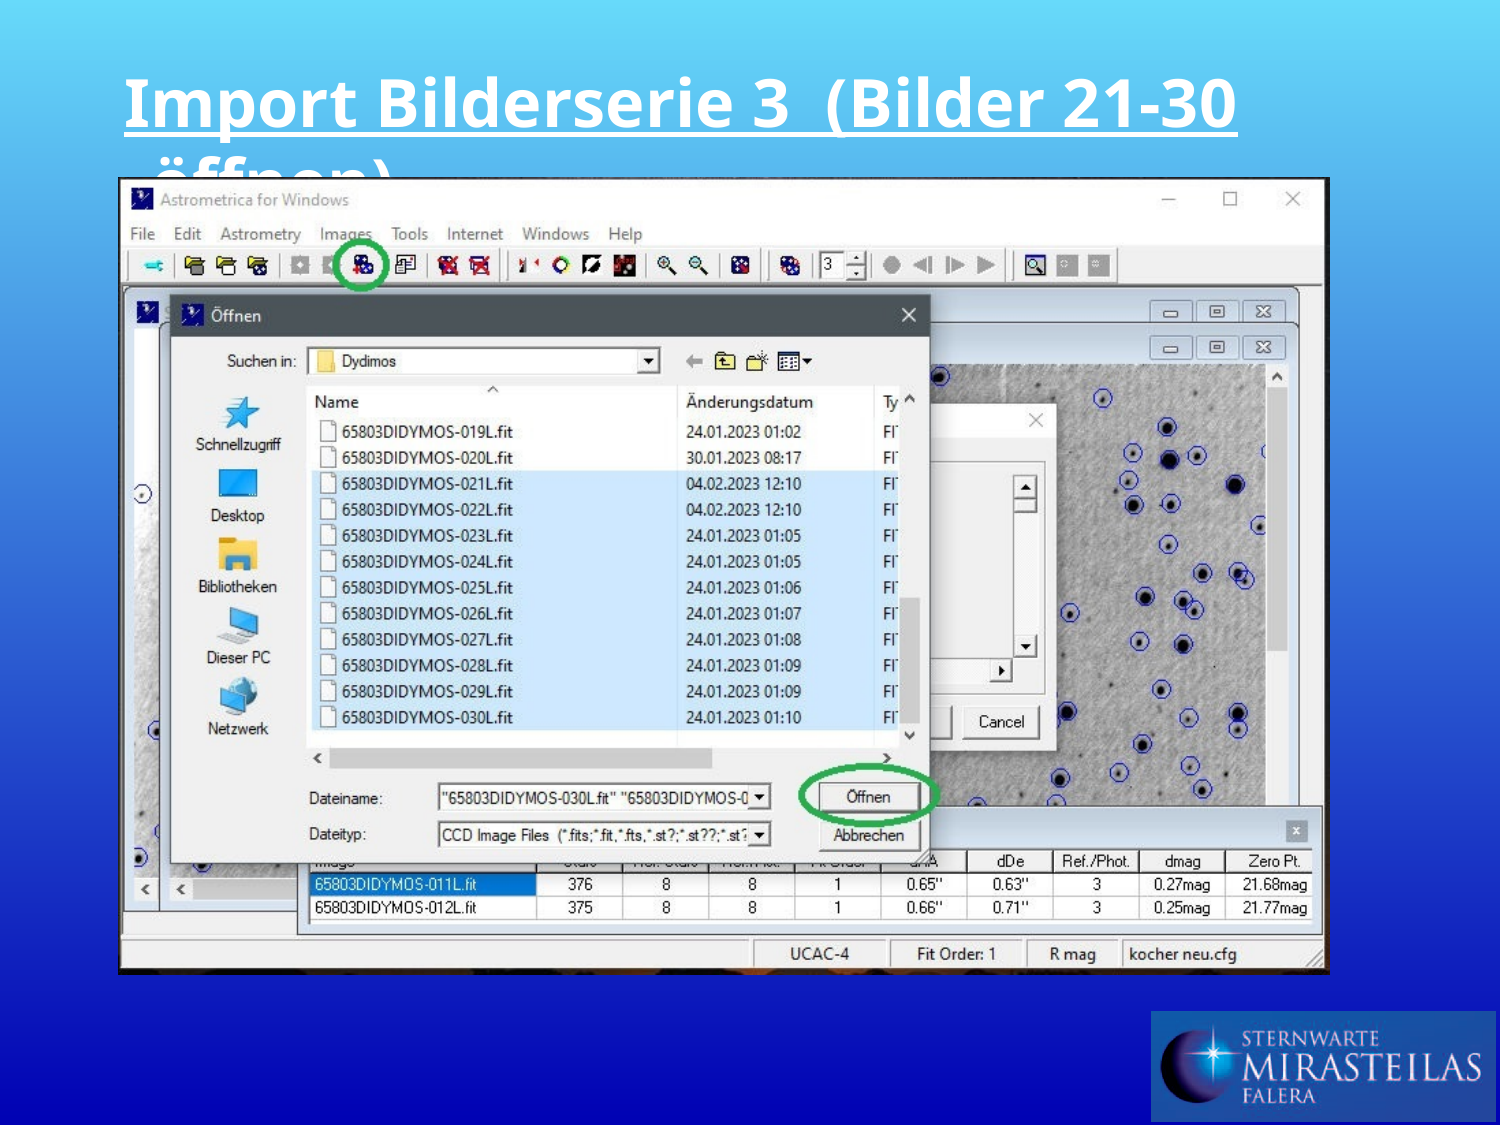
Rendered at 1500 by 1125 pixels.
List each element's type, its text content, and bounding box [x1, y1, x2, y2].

text_box Import Bilderserie 3 (Bilder 21-30 öffnen) Laden weiterer Bilder [94, 53, 1430, 680]
picture [1151, 1011, 1496, 1122]
picture [118, 177, 1330, 975]
